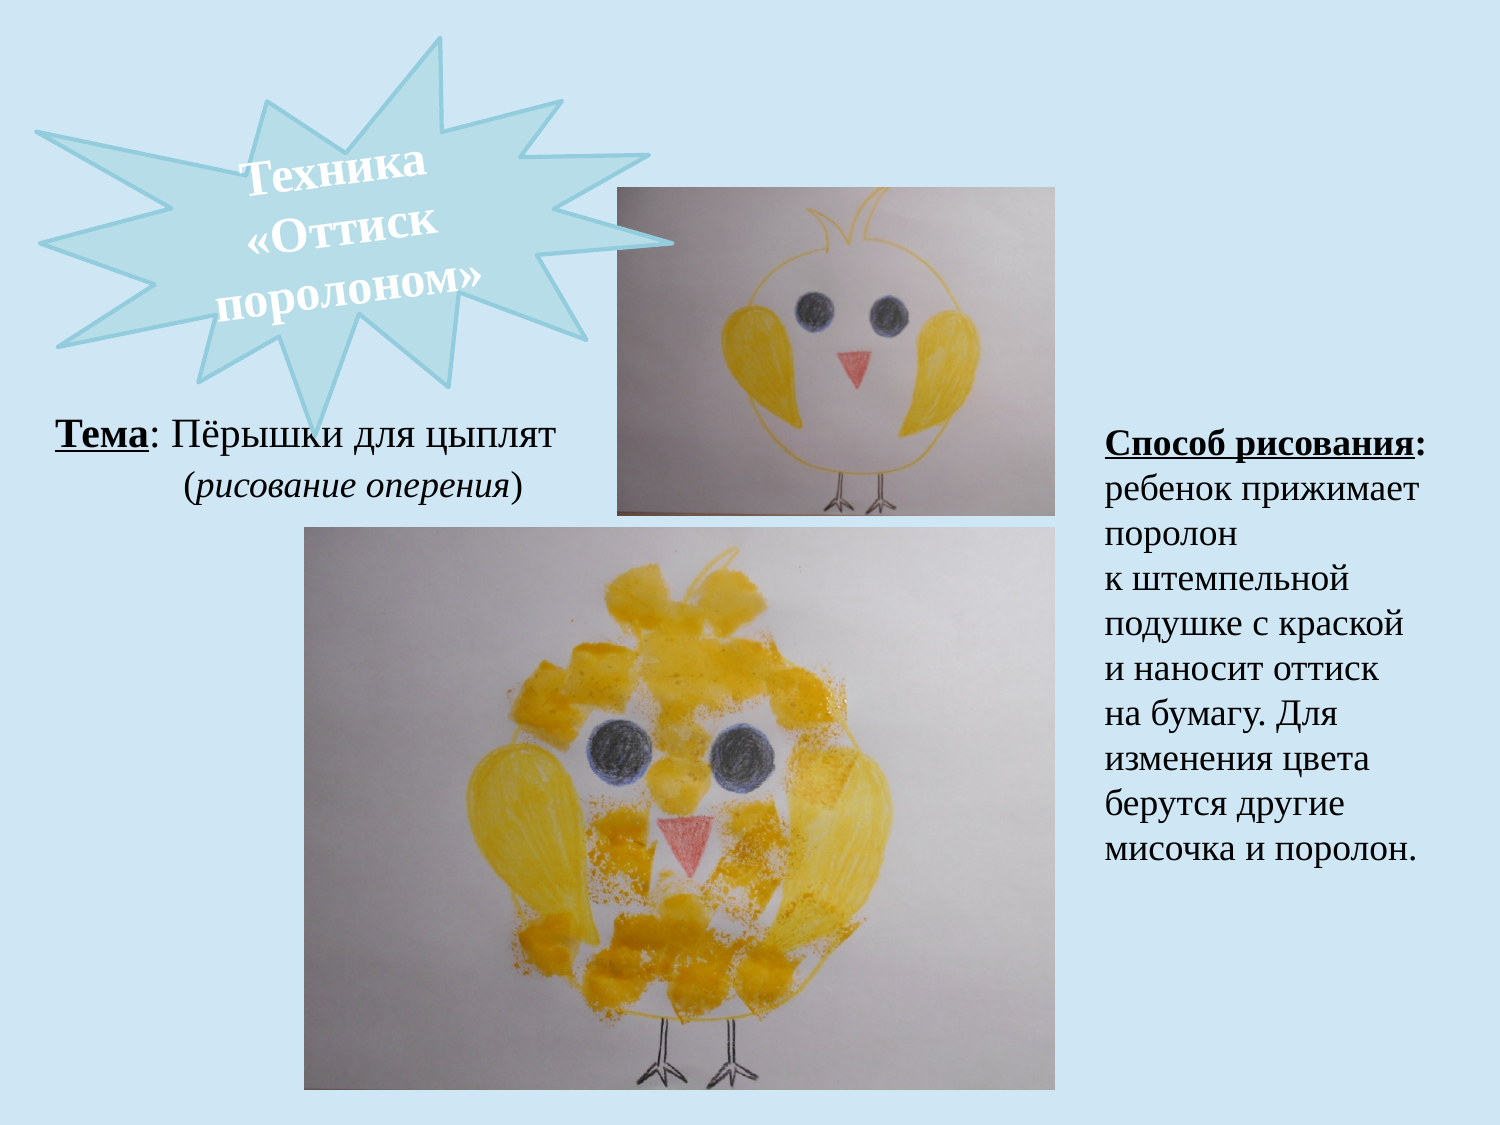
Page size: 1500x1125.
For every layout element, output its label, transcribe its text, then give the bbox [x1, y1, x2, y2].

text_box Способ рисования: ребенок прижимает поролон к штемпельной подушке с краской и наносит оттиск на бумагу. Для изменения цвета берутся другие мисочка и поролон. [1089, 410, 1454, 875]
picture [304, 527, 1055, 1090]
title Тема: Пёрышки для цыплят (рисование оперения) [23, 398, 610, 528]
picture [617, 187, 1055, 516]
text_box Техника «Оттиск поролоном» [36, 37, 673, 437]
